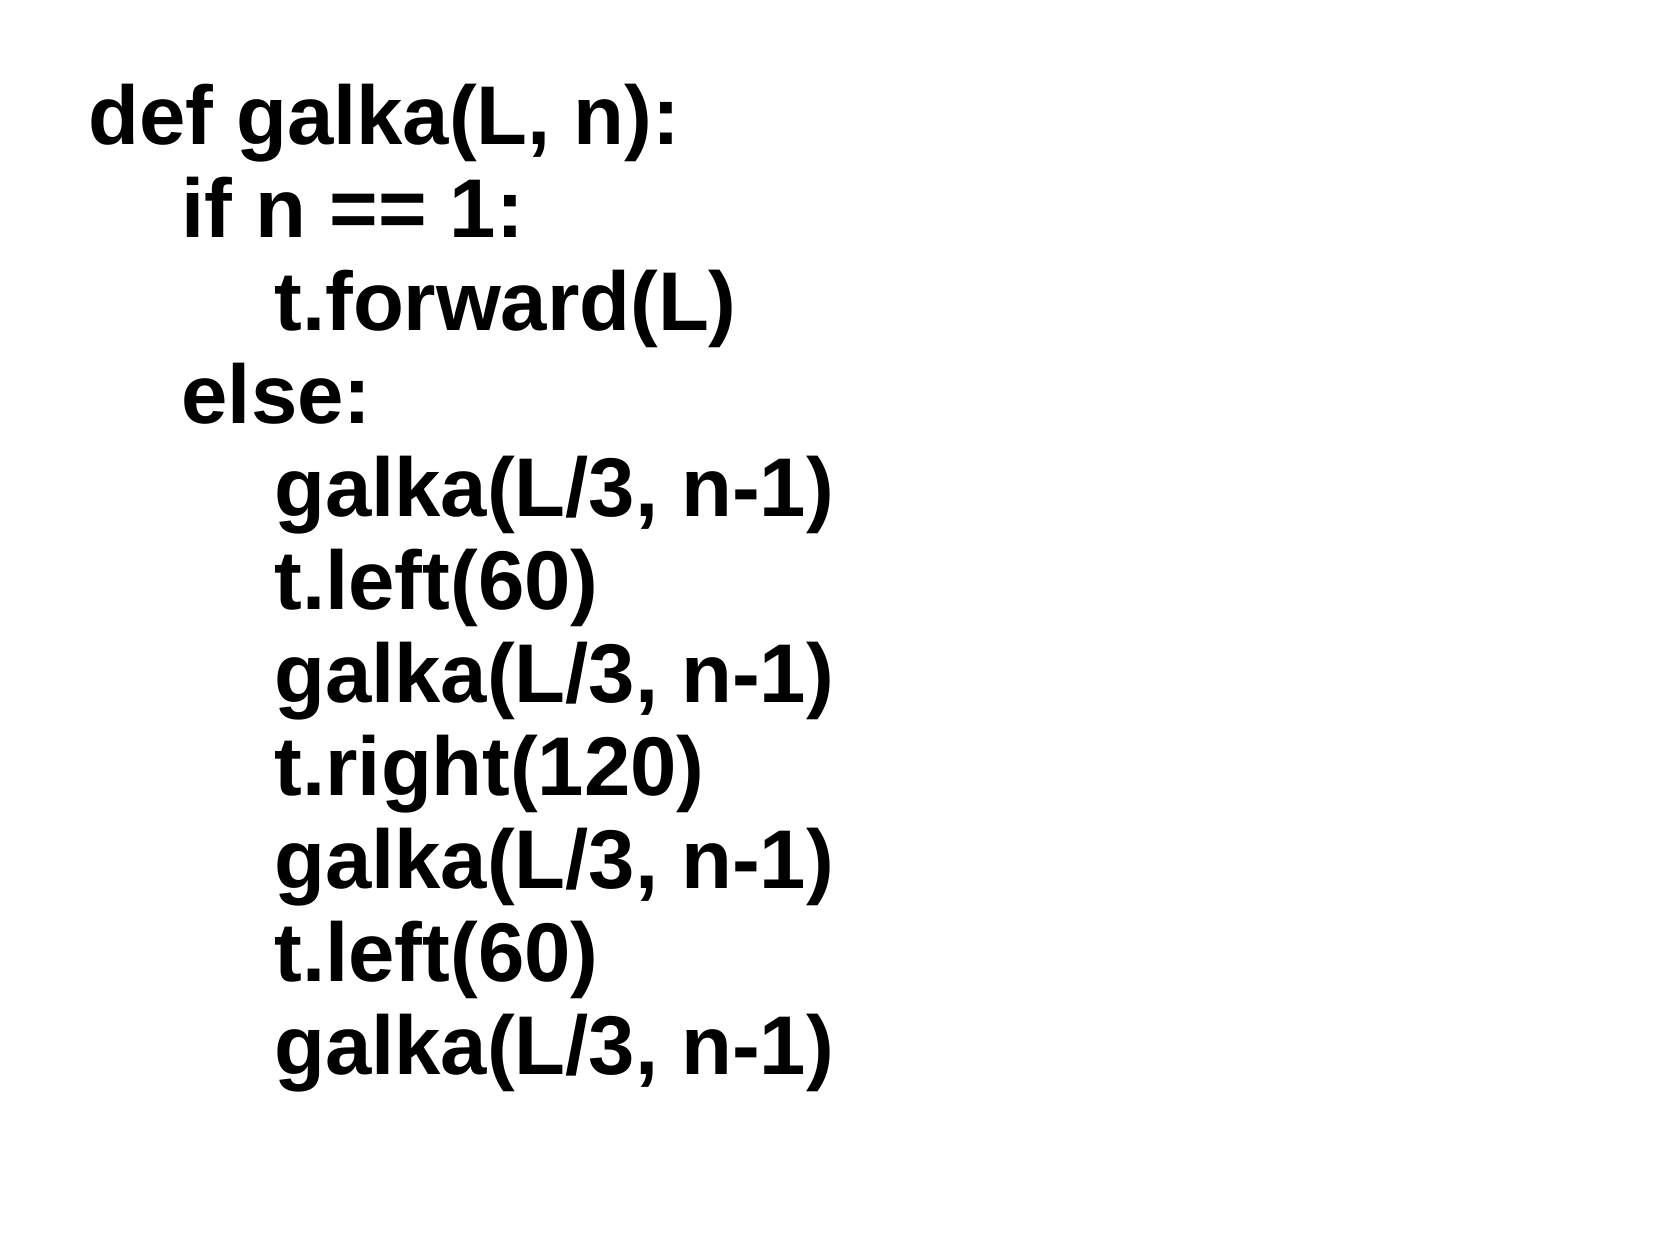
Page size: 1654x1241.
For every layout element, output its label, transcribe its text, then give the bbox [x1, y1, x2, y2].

text_box def galka(L, n): if n == 1: t.forward(L) else: galka(L/3, n-1) t.left(60) galka(L/3, n-1) t.right(120) galka(L/3, n-1) t.left(60) galka(L/3, n-1) [70, 59, 1525, 1232]
